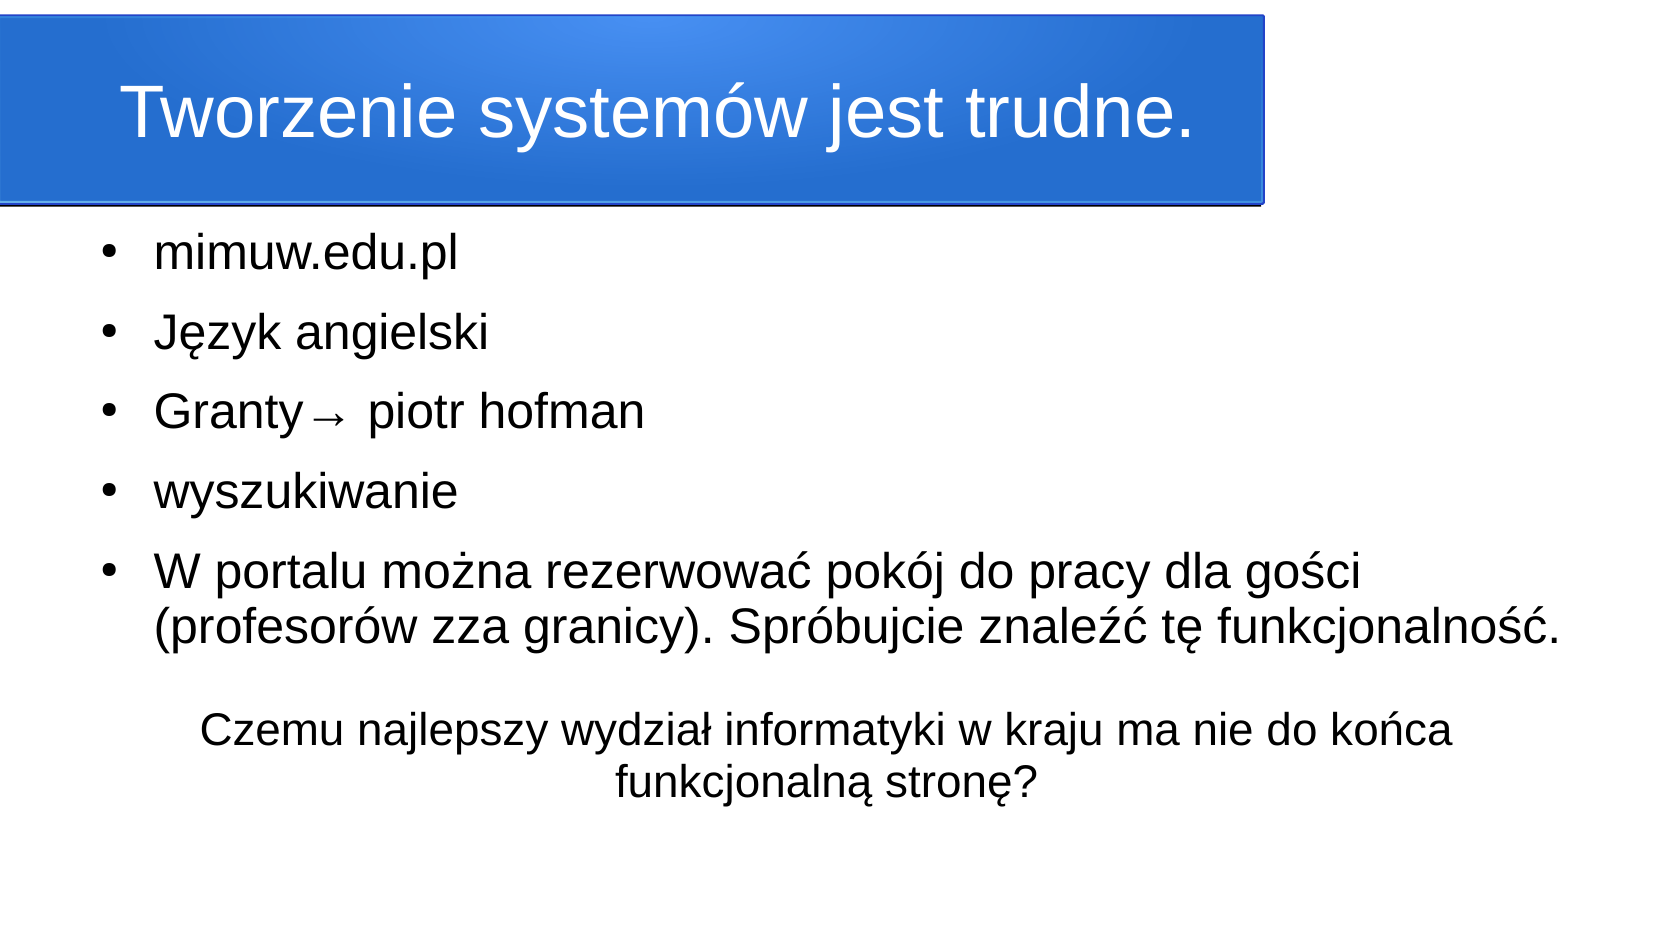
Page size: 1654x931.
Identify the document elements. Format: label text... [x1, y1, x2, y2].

list mimuw.edu.pl Język angielski Granty→ piotr hofman wyszukiwanie W portalu można rezerwować pokój do pracy dla gości (profesorów zza granicy). Spróbujcie znaleźć tę funkcjonalność. [82, 224, 1571, 764]
text_box Czemu najlepszy wydział informatyki w kraju ma nie do końca funkcjonalną stronę? [112, 696, 1542, 815]
title Tworzenie systemów jest trudne. [82, 35, 1235, 189]
